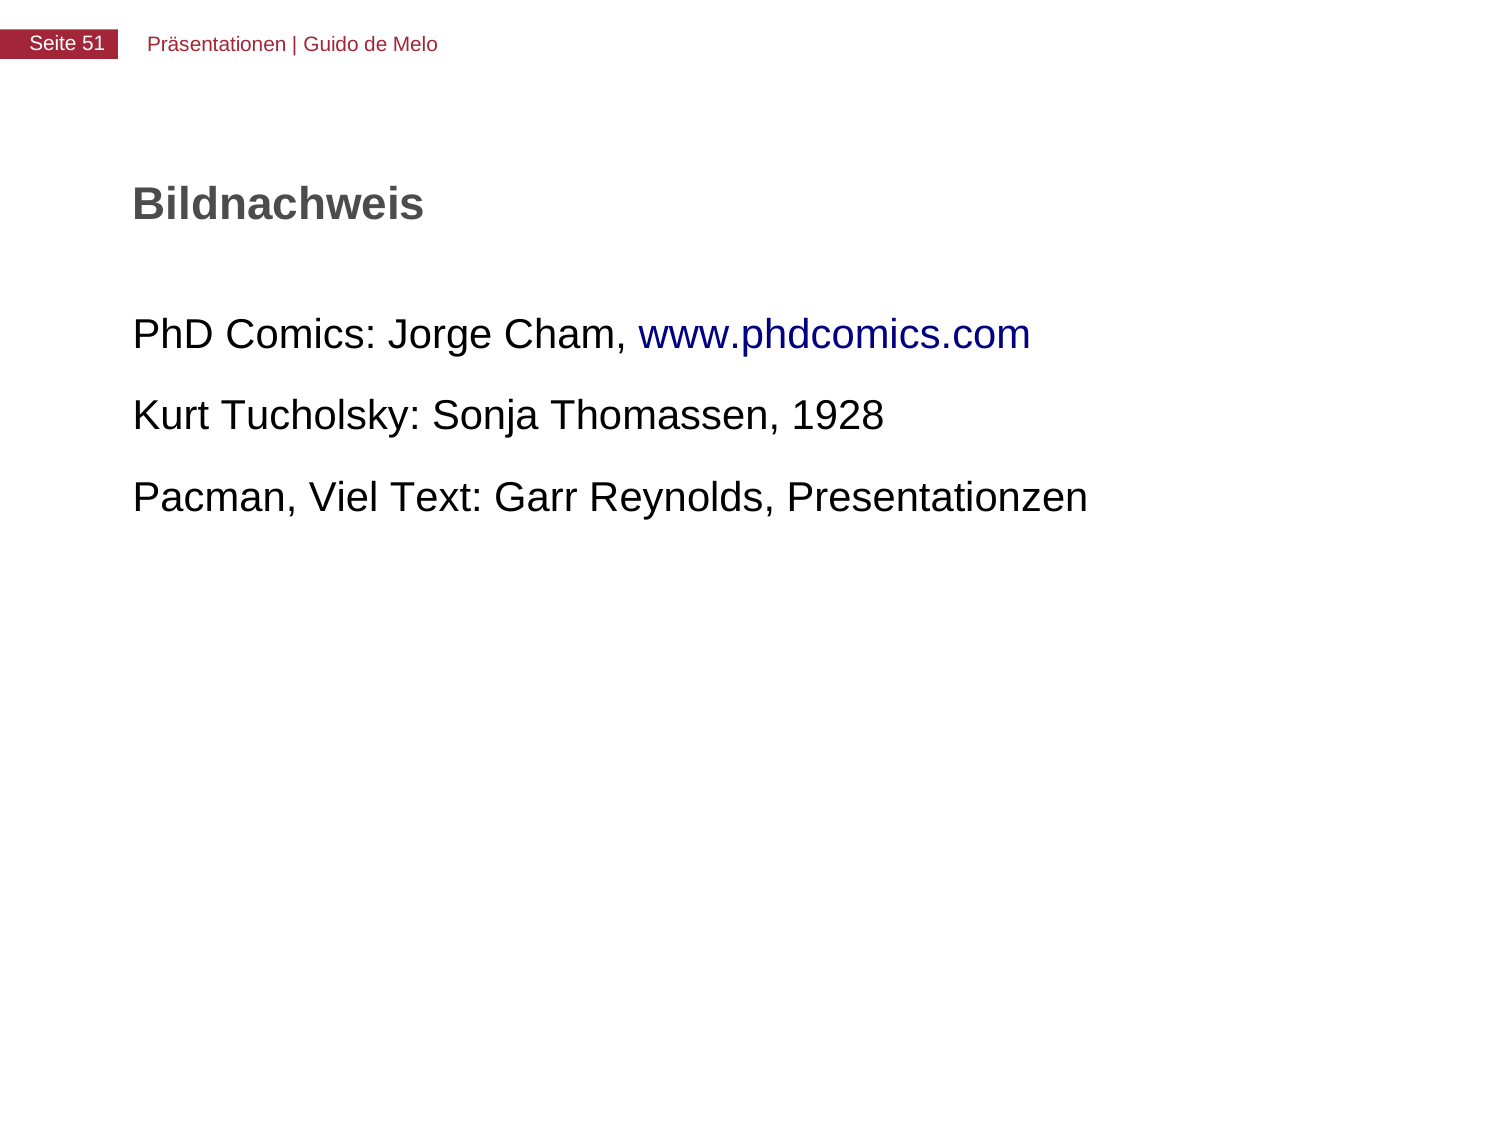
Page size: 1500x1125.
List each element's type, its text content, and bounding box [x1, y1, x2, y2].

title Bildnachweis [132, 149, 1413, 258]
list PhD Comics: Jorge Cham, www.phdcomics.com Kurt Tucholsky: Sonja Thomassen, 1928 Pacman, Viel Text: Garr Reynolds, Presentationzen [132, 287, 1371, 888]
